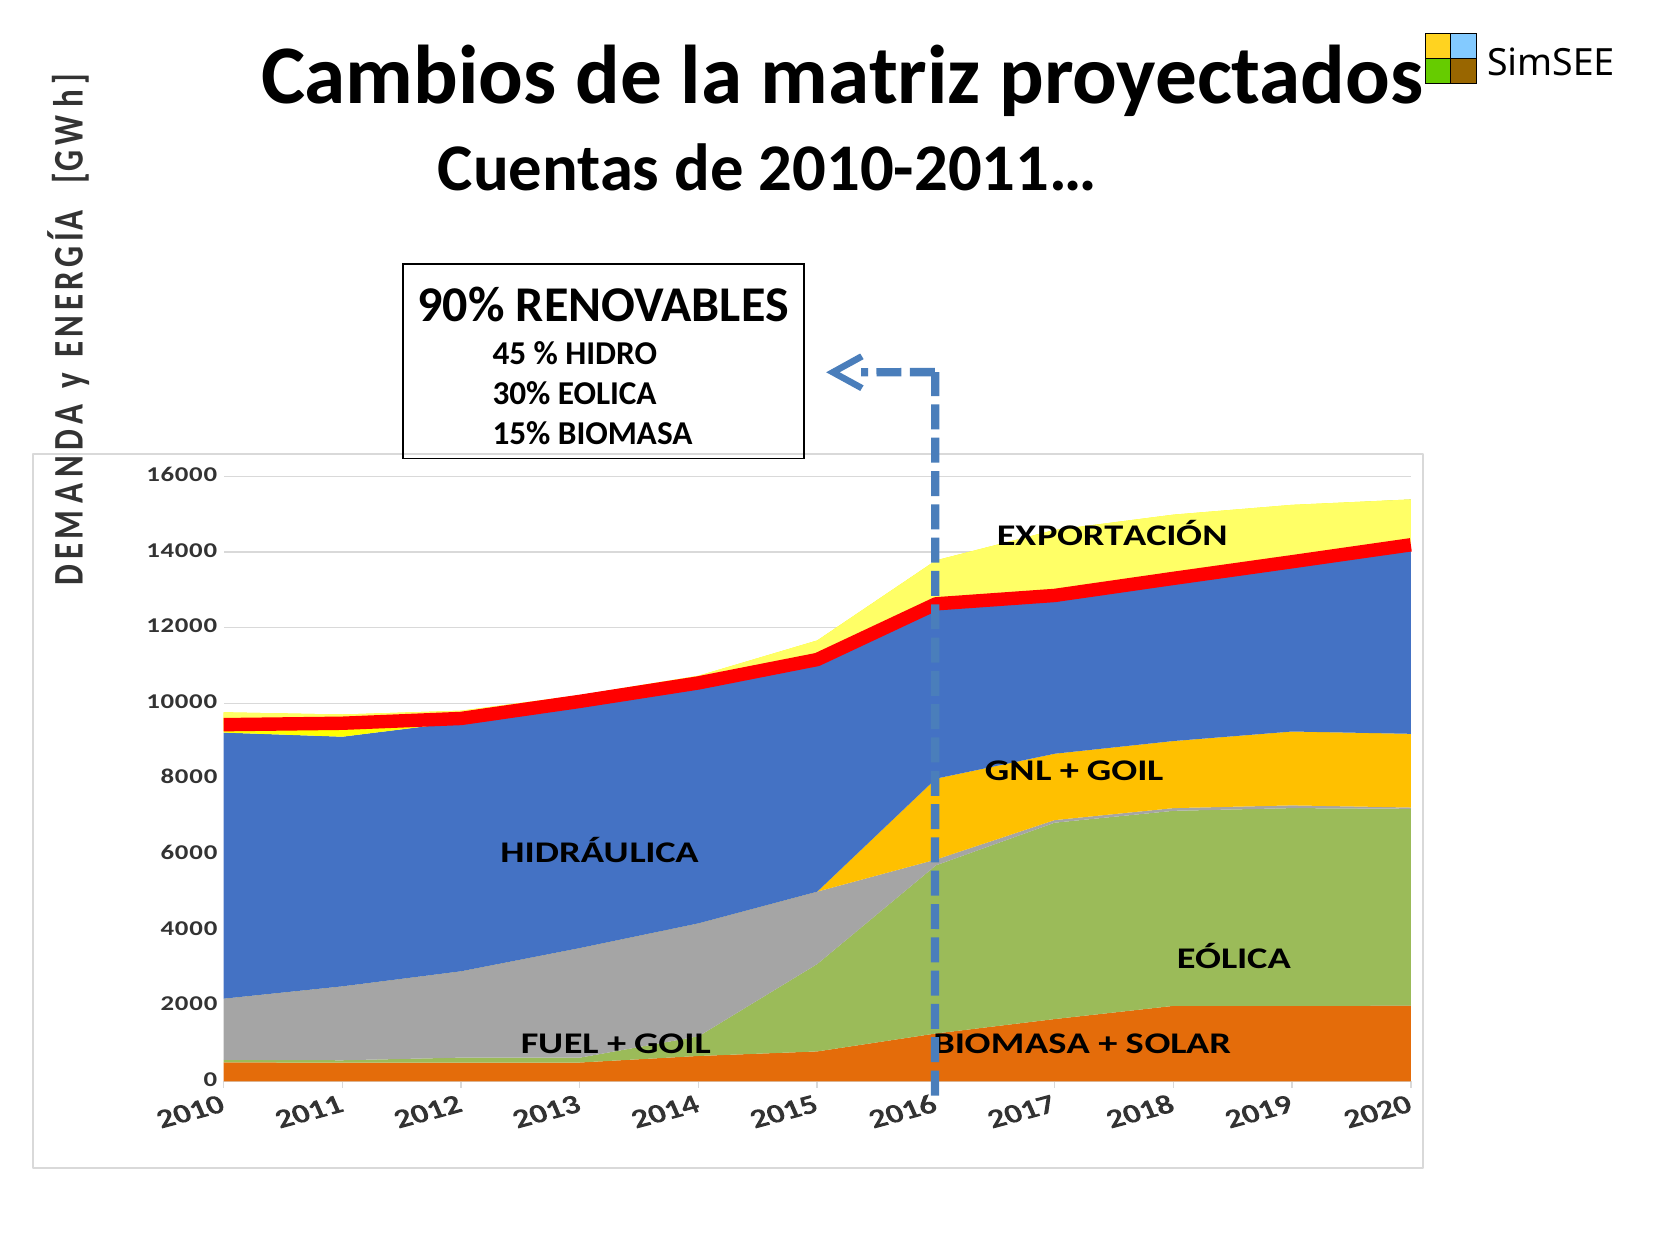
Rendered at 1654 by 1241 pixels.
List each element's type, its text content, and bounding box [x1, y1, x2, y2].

text_box Cuentas de 2010-2011… [423, 116, 1231, 211]
title Cambios de la matriz proyectados [32, 23, 1654, 117]
text_box 90% RENOVABLES 45 % HIDRO 30% EOLICA 15% BIOMASA [402, 263, 804, 459]
chart [32, 177, 1543, 1169]
